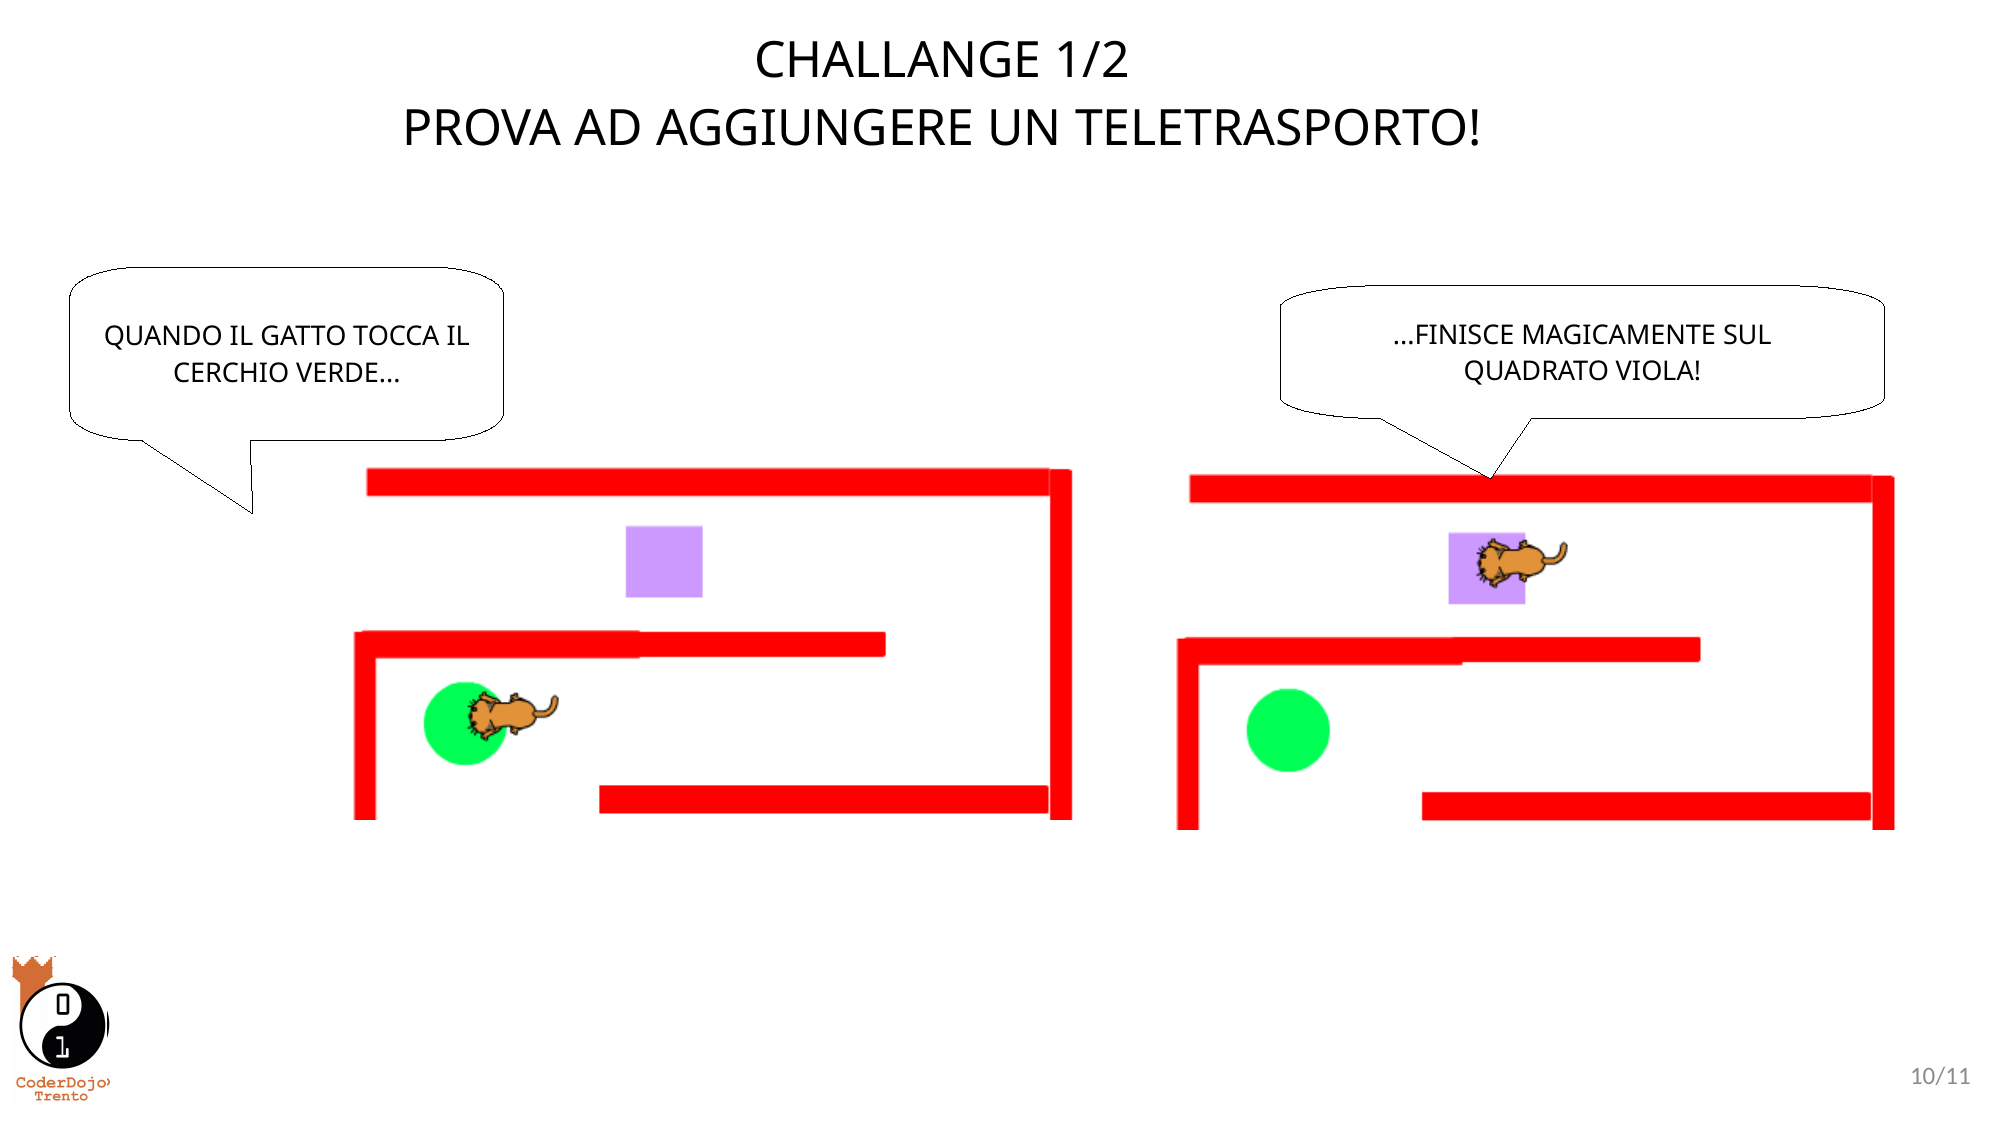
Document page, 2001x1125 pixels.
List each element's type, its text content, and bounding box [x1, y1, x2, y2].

picture [346, 460, 1077, 820]
picture [12, 956, 111, 1111]
text_box QUANDO IL GATTO TOCCA IL CERCHIO VERDE... [69, 267, 504, 514]
text_box ...FINISCE MAGICAMENTE SUL QUADRATO VIOLA! [1280, 285, 1885, 479]
picture [1158, 465, 1901, 830]
text_box CHALLANGE 1/2 PROVA AD AGGIUNGERE UN TELETRASPORTO! [0, 16, 1904, 108]
